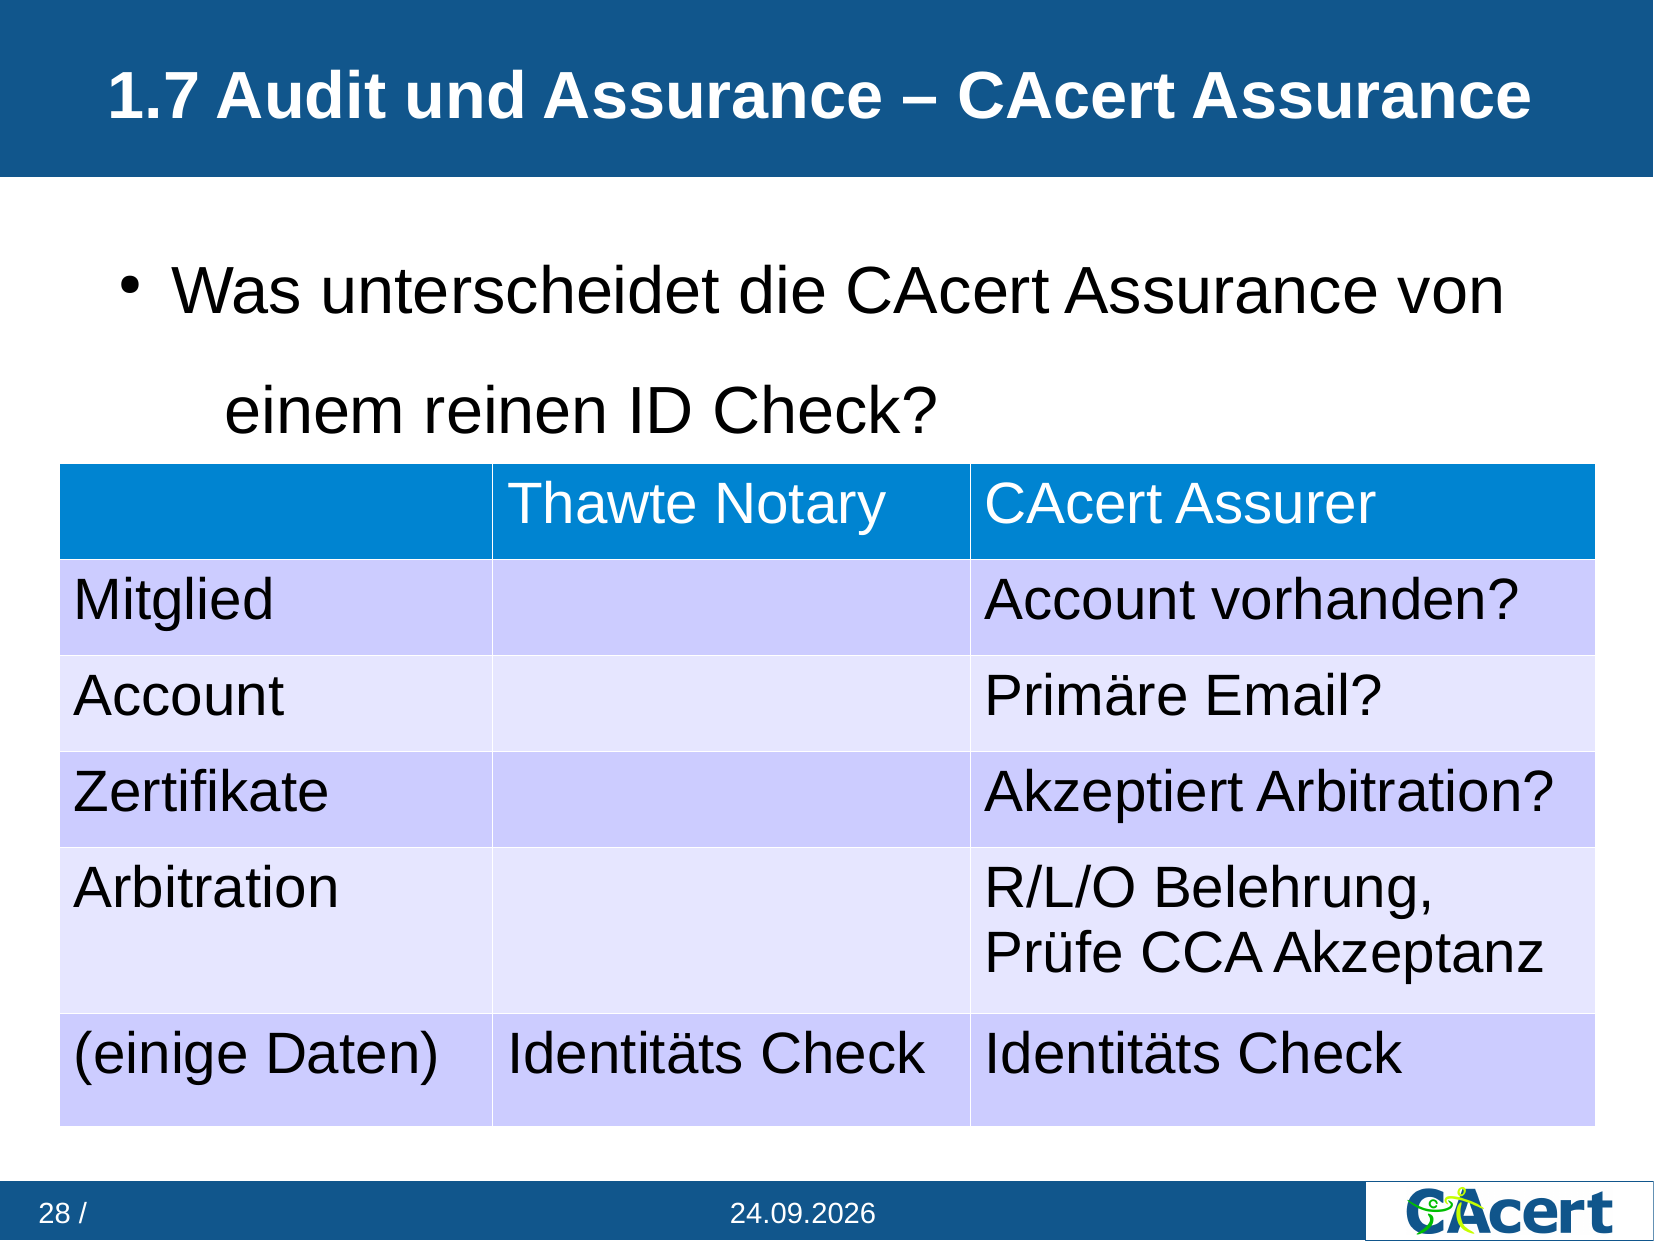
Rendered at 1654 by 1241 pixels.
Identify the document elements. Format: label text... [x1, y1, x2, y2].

table_cell Zertifikate [60, 752, 492, 847]
table_cell Account vorhanden? [971, 560, 1595, 655]
table_cell Arbitration [60, 848, 492, 1013]
table_cell [493, 656, 970, 751]
table_cell Mitglied [60, 560, 492, 655]
table_header Thawte Notary [493, 464, 970, 559]
table_cell Identitäts Check [493, 1014, 970, 1126]
table_header CAcert Assurer [971, 464, 1595, 559]
table_cell Primäre Email? [971, 656, 1595, 751]
table_cell R/L/O Belehrung, Prüfe CCA Akzeptanz [971, 848, 1595, 1013]
table_cell (einige Daten) [60, 1014, 492, 1126]
table_cell [493, 752, 970, 847]
table_cell Akzeptiert Arbitration? [971, 752, 1595, 847]
picture [1406, 1186, 1613, 1235]
title 1.7 Audit und Assurance – CAcert Assurance [76, 51, 1565, 132]
table_cell [493, 848, 970, 1013]
table_header [60, 464, 492, 559]
list Was unterscheidet die CAcert Assurance von einem reinen ID Check? [82, 206, 1624, 1065]
table_cell Identitäts Check [971, 1014, 1595, 1126]
table_cell Account [60, 656, 492, 751]
table_cell [493, 560, 970, 655]
